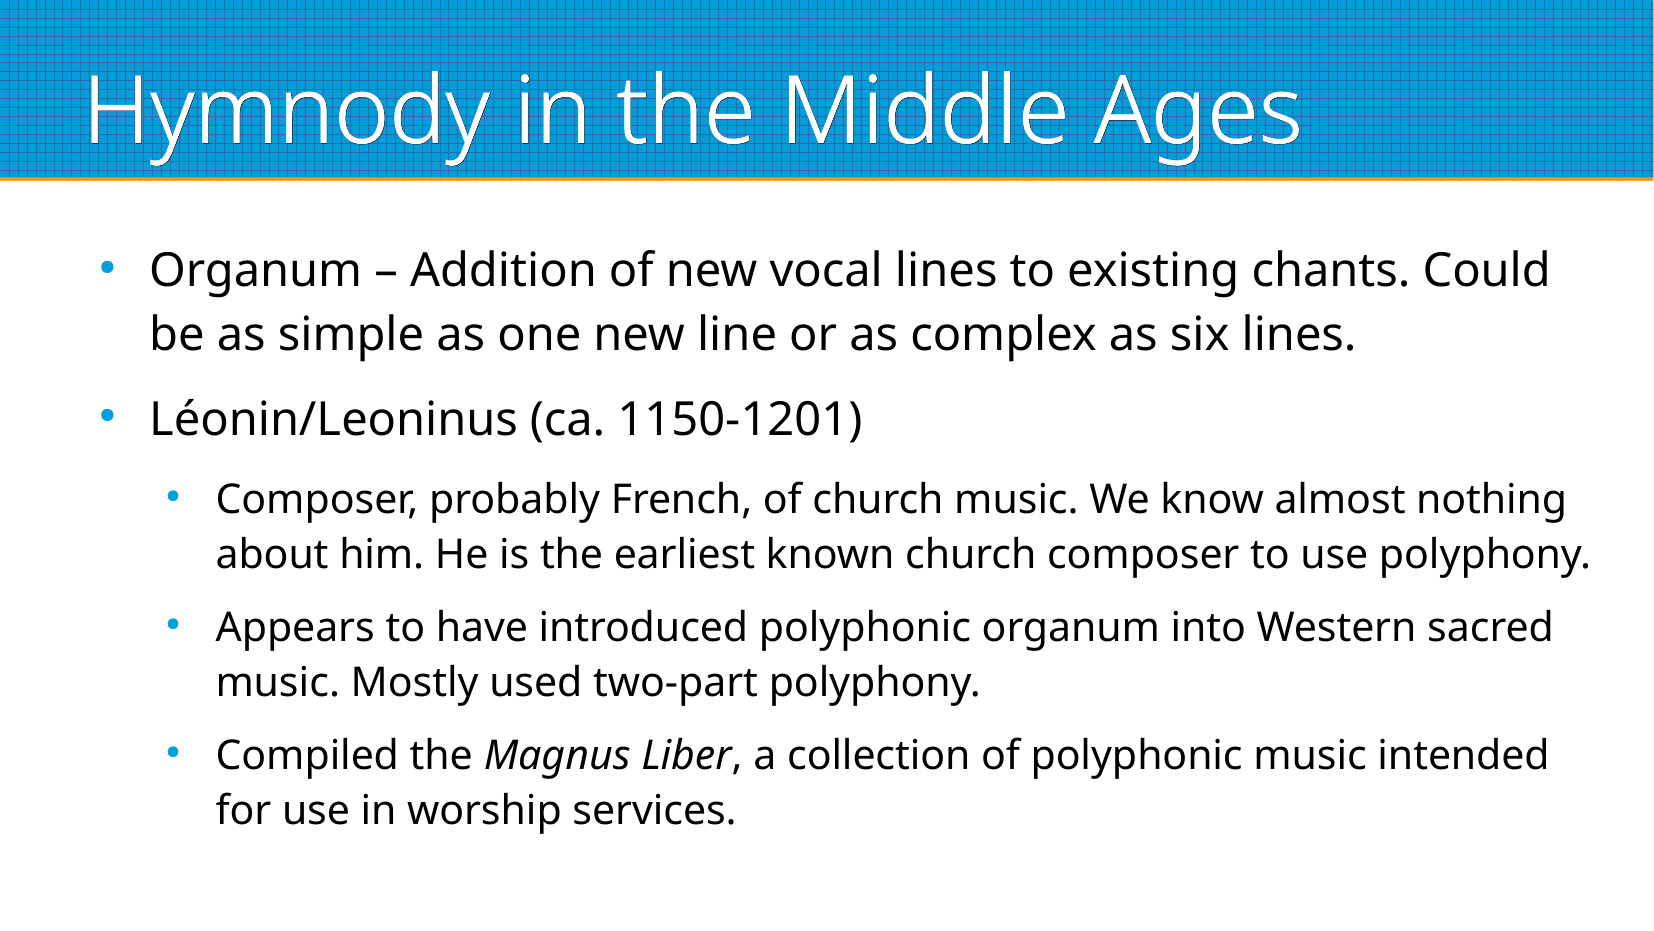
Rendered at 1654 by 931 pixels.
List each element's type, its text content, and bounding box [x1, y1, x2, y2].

title Hymnody in the Middle Ages [82, 14, 1571, 171]
list Organum – Addition of new vocal lines to existing chants. Could be as simple as one new line or as complex as six lines. Léonin/Leoninus (ca. 1150-1201) Composer, probably French, of church music. We know almost nothing about him. He is the earliest known church composer to use polyphony. Appears to have introduced polyphonic organum into Western sacred music. Mostly used two-part polyphony. Compiled the Magnus Liber, a collection of polyphonic music intended for use in worship services. [82, 236, 1613, 863]
